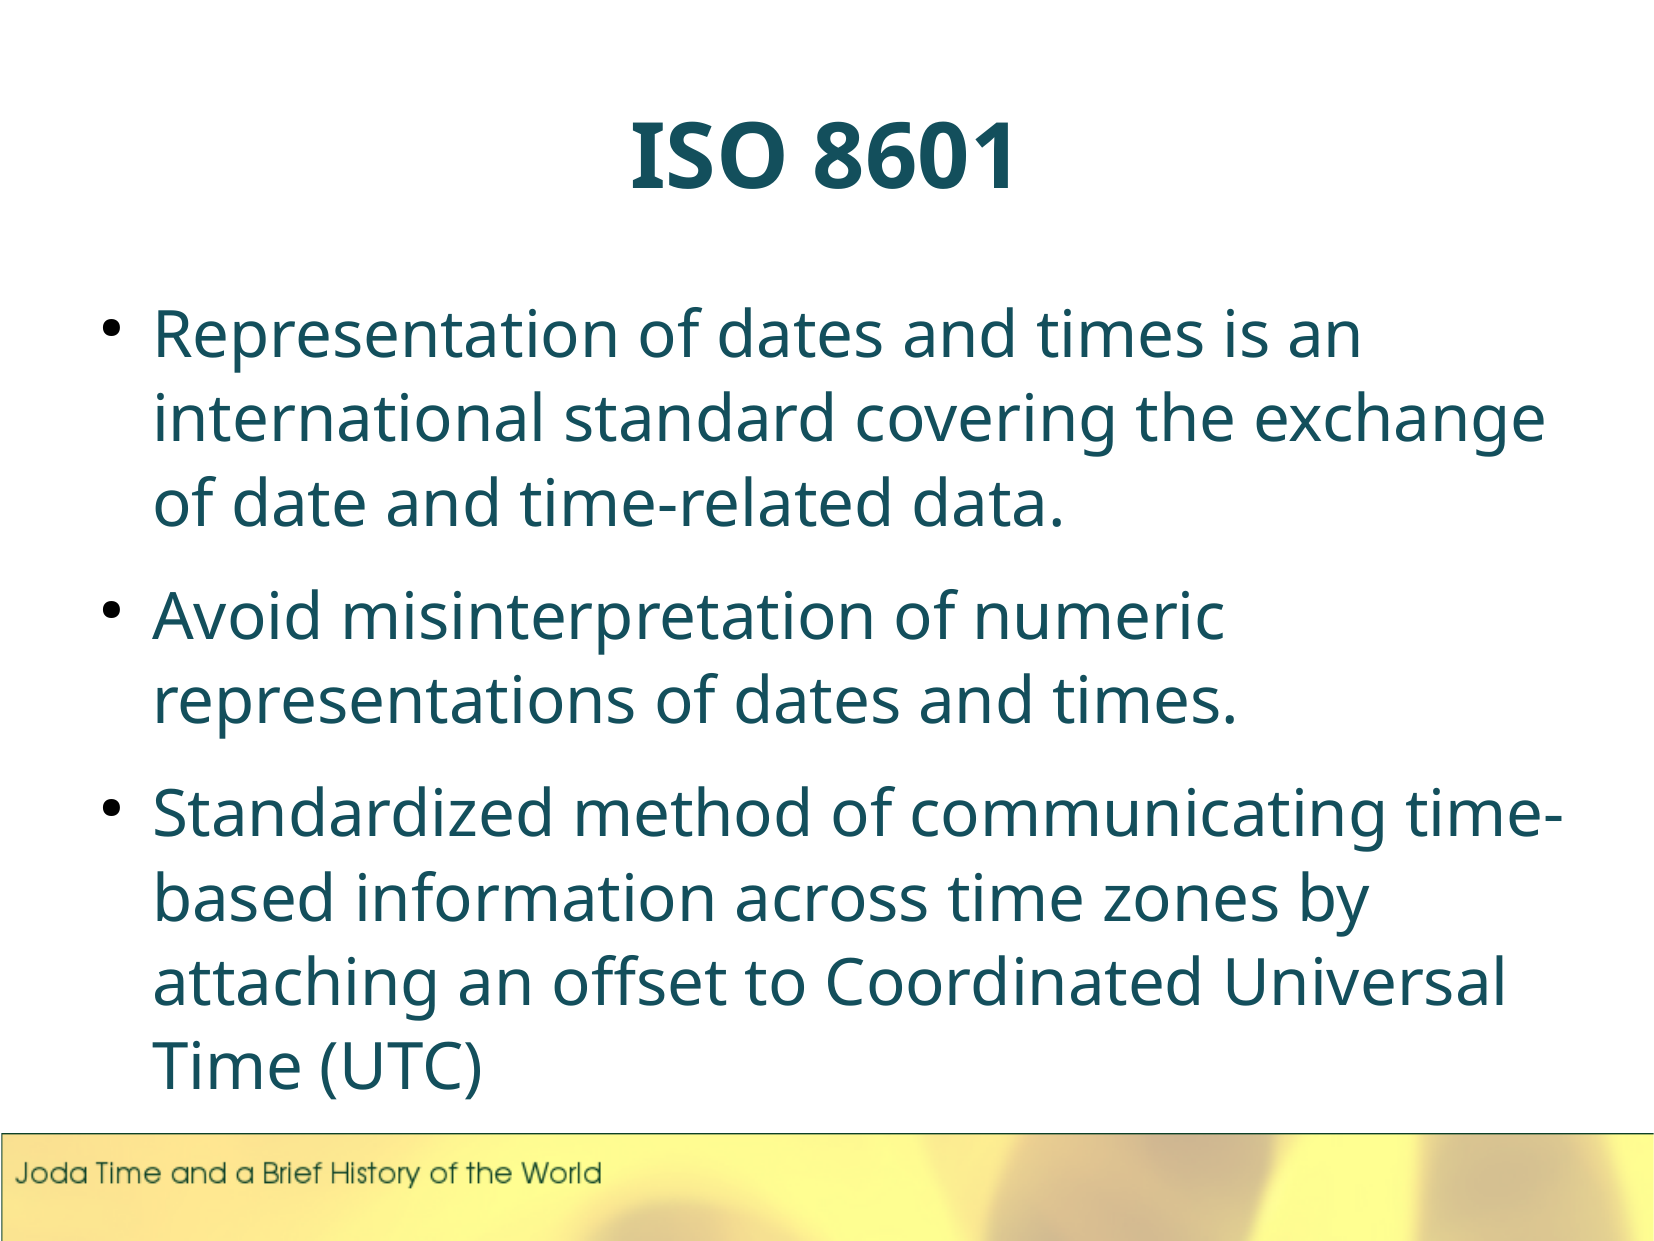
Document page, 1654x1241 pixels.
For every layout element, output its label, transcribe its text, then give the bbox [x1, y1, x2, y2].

title ISO 8601 [82, 49, 1571, 257]
list Representation of dates and times is an international standard covering the exchange of date and time-related data. Avoid misinterpretation of numeric representations of dates and times. Standardized method of communicating time-based information across time zones by attaching an offset to Coordinated Universal Time (UTC) [82, 290, 1571, 1109]
picture [1, 1133, 1654, 1241]
